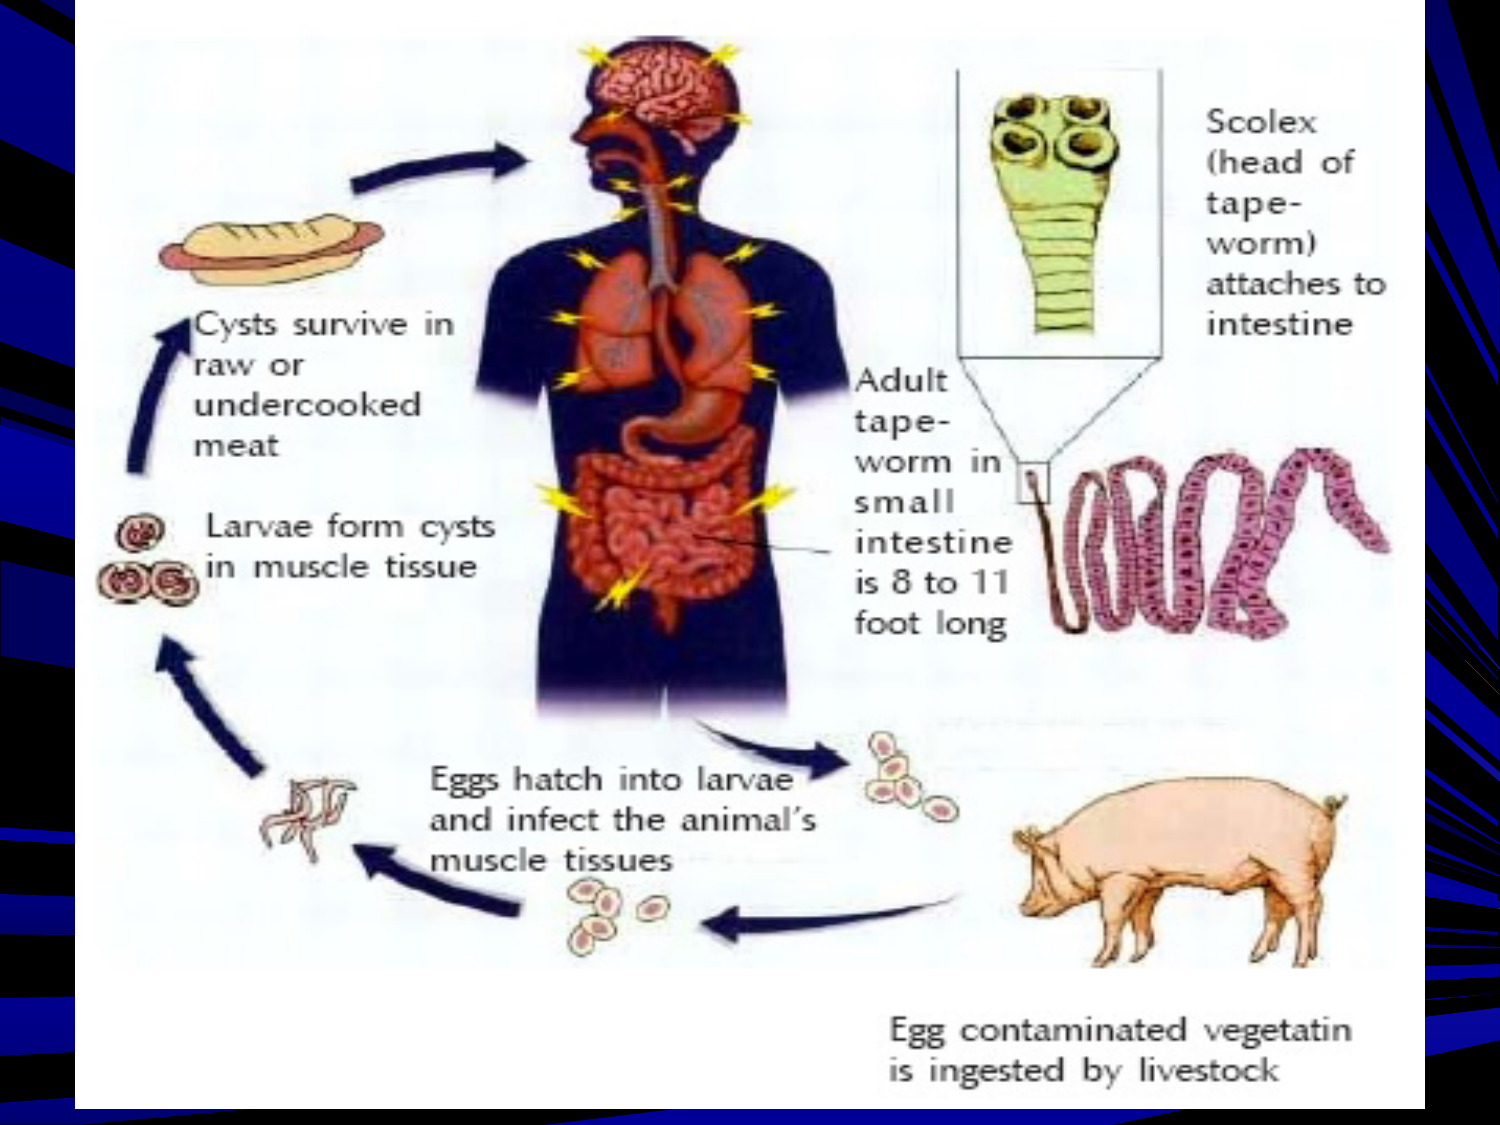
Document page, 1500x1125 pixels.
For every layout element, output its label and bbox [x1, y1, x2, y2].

picture [75, 0, 1425, 1110]
